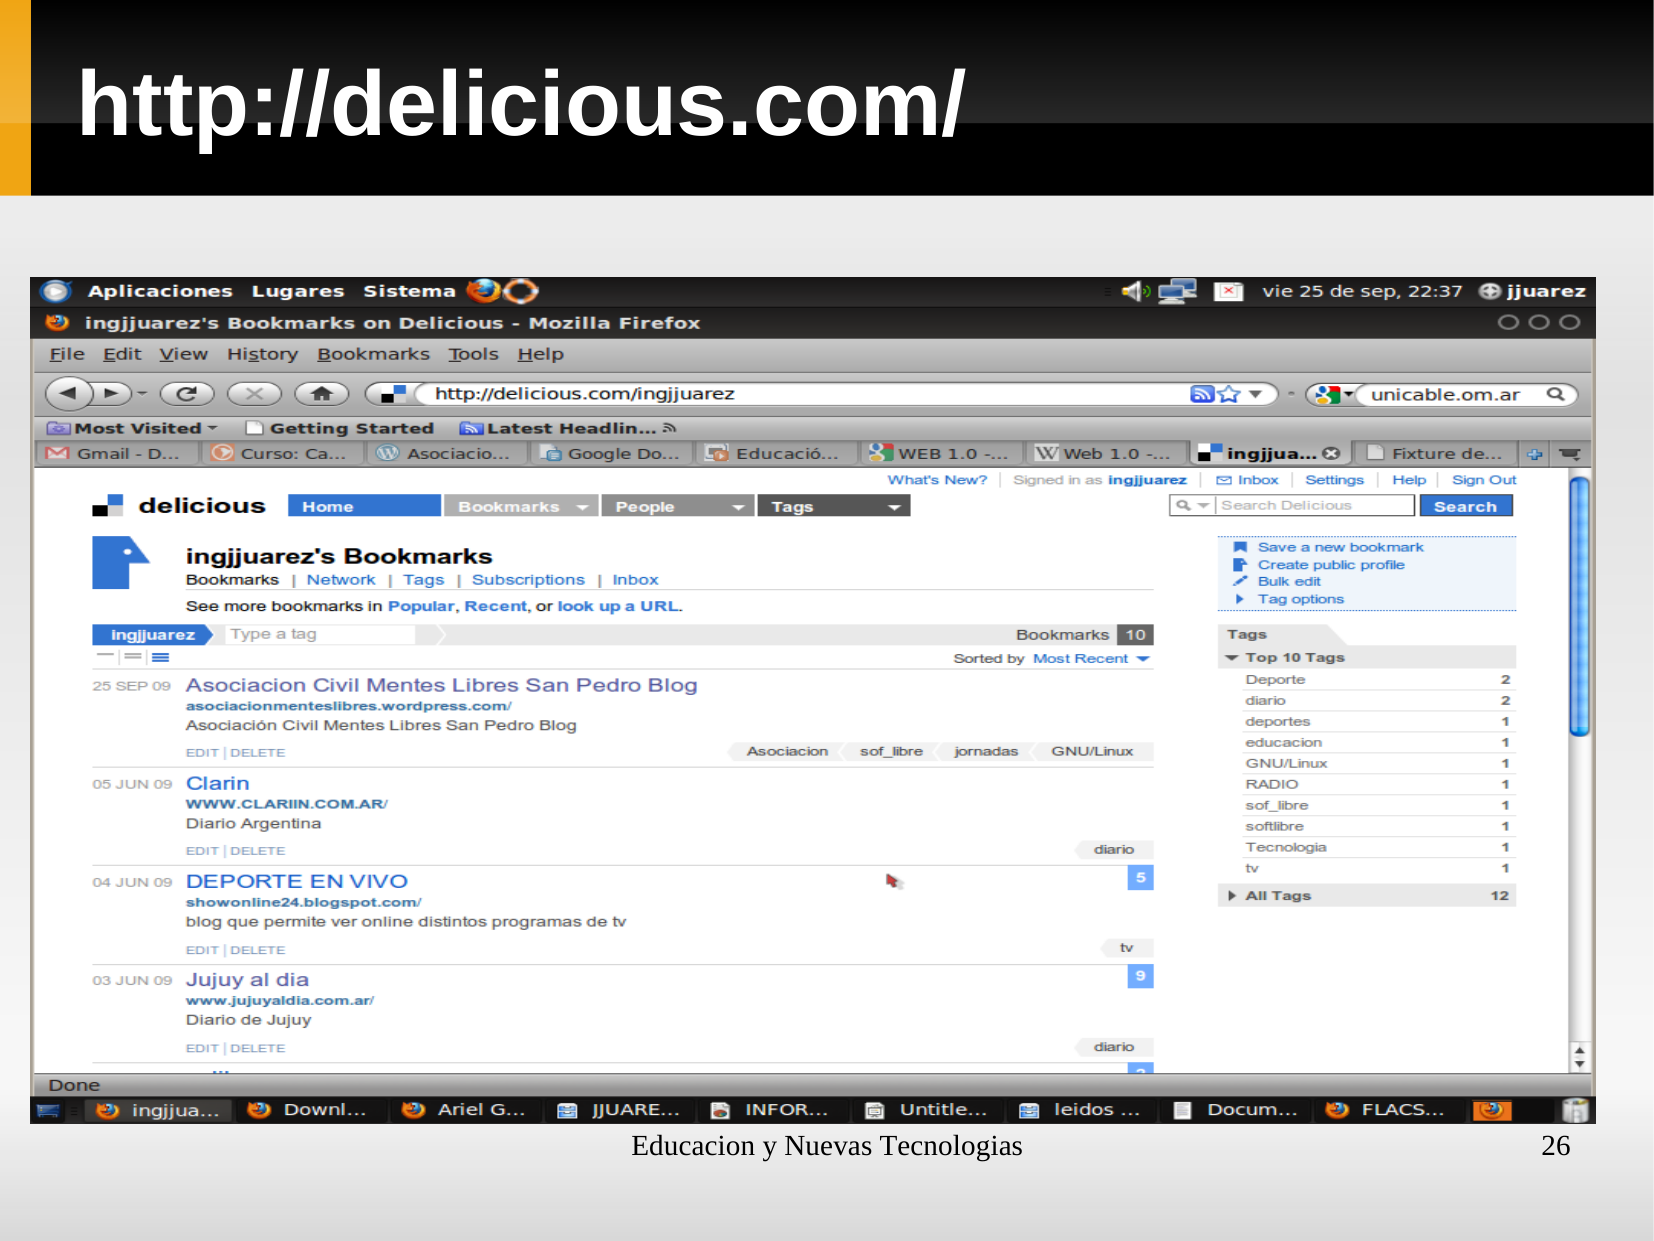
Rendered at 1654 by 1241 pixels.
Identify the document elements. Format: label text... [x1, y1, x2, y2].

picture [0, 0, 1654, 1241]
title http://delicious.com/ [76, 0, 1565, 208]
